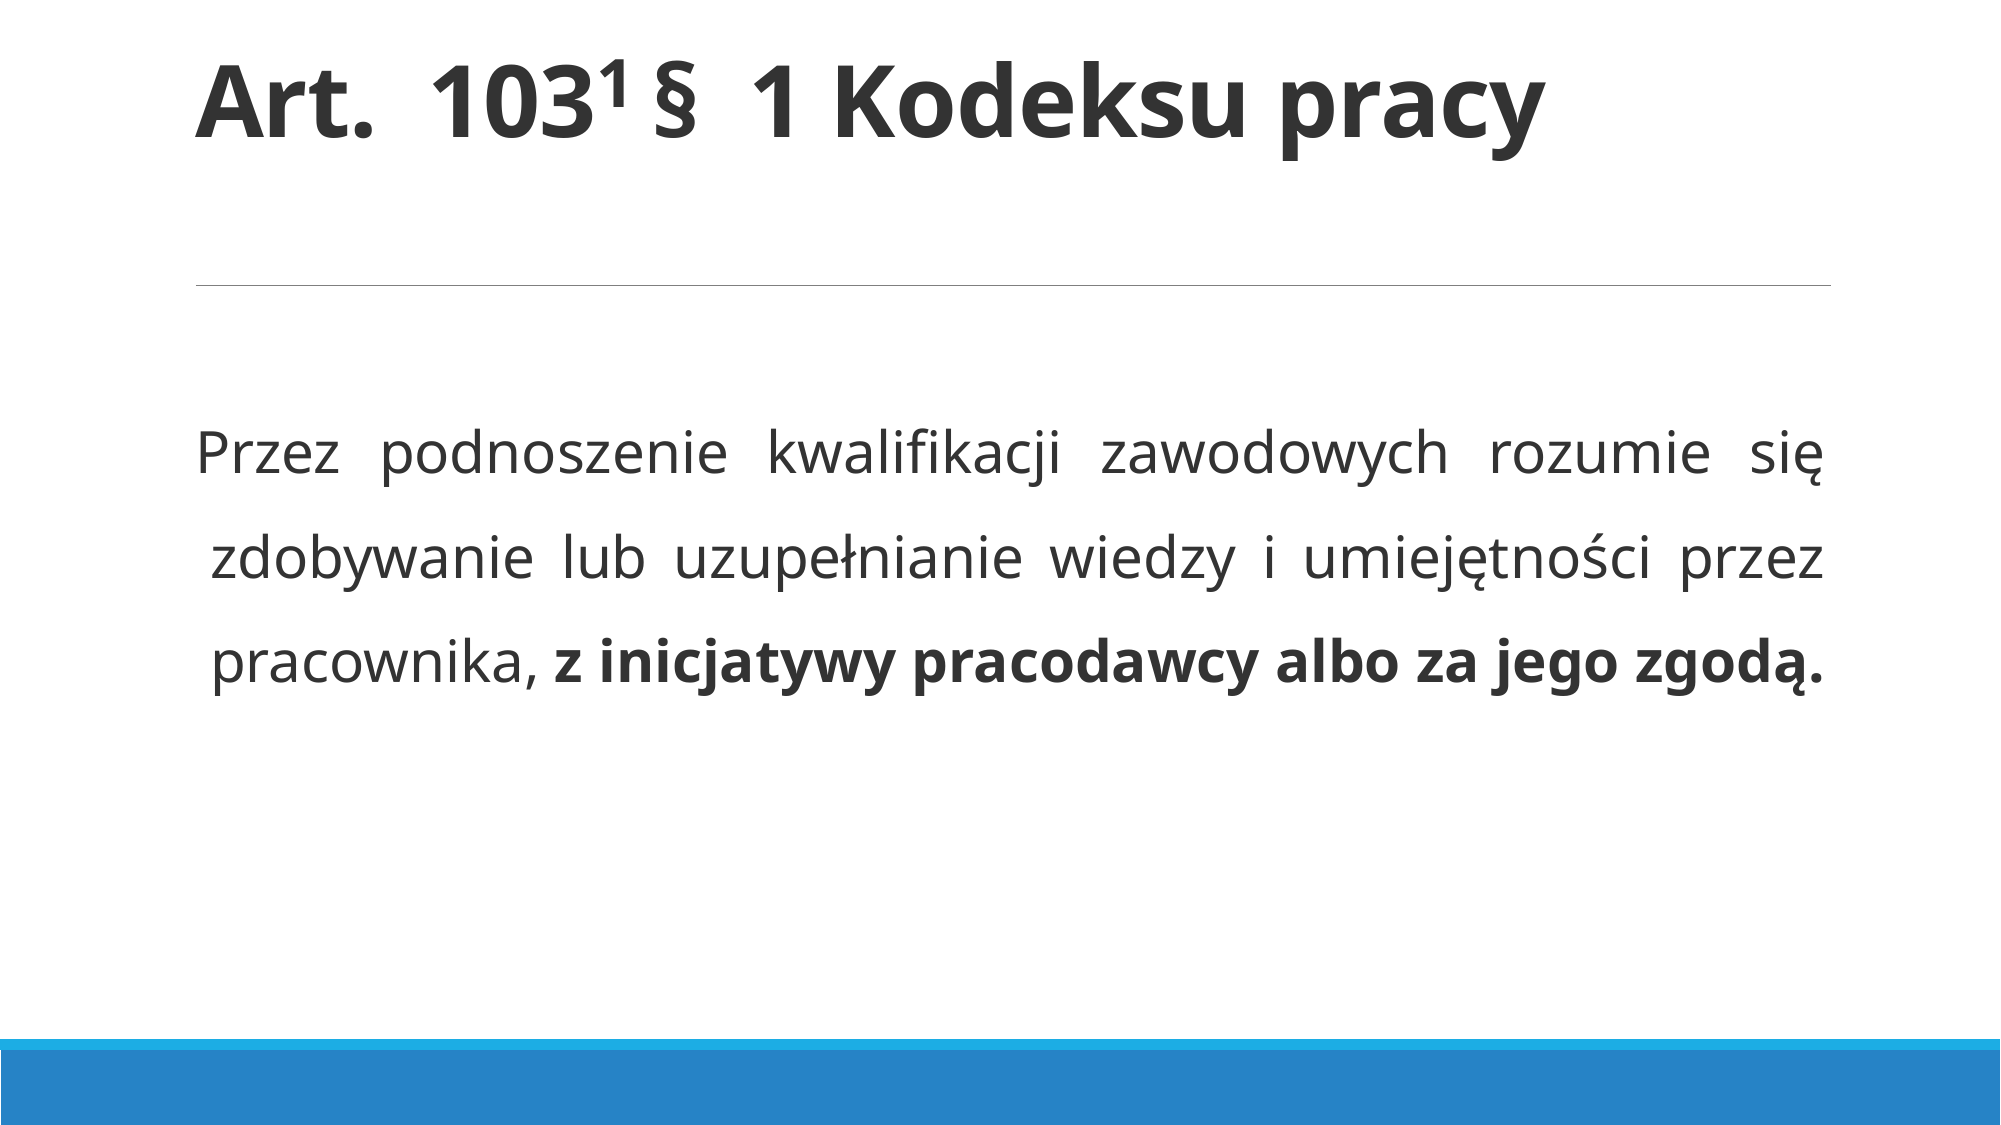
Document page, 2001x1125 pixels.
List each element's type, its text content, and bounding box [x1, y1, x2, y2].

title Art. 1031 § 1 Kodeksu pracy [180, 47, 1831, 286]
list Przez podnoszenie kwalifikacji zawodowych rozumie się zdobywanie lub uzupełnianie wiedzy i umiejętności przez pracownika, z inicjatywy pracodawcy albo za jego zgodą. [180, 302, 1831, 963]
